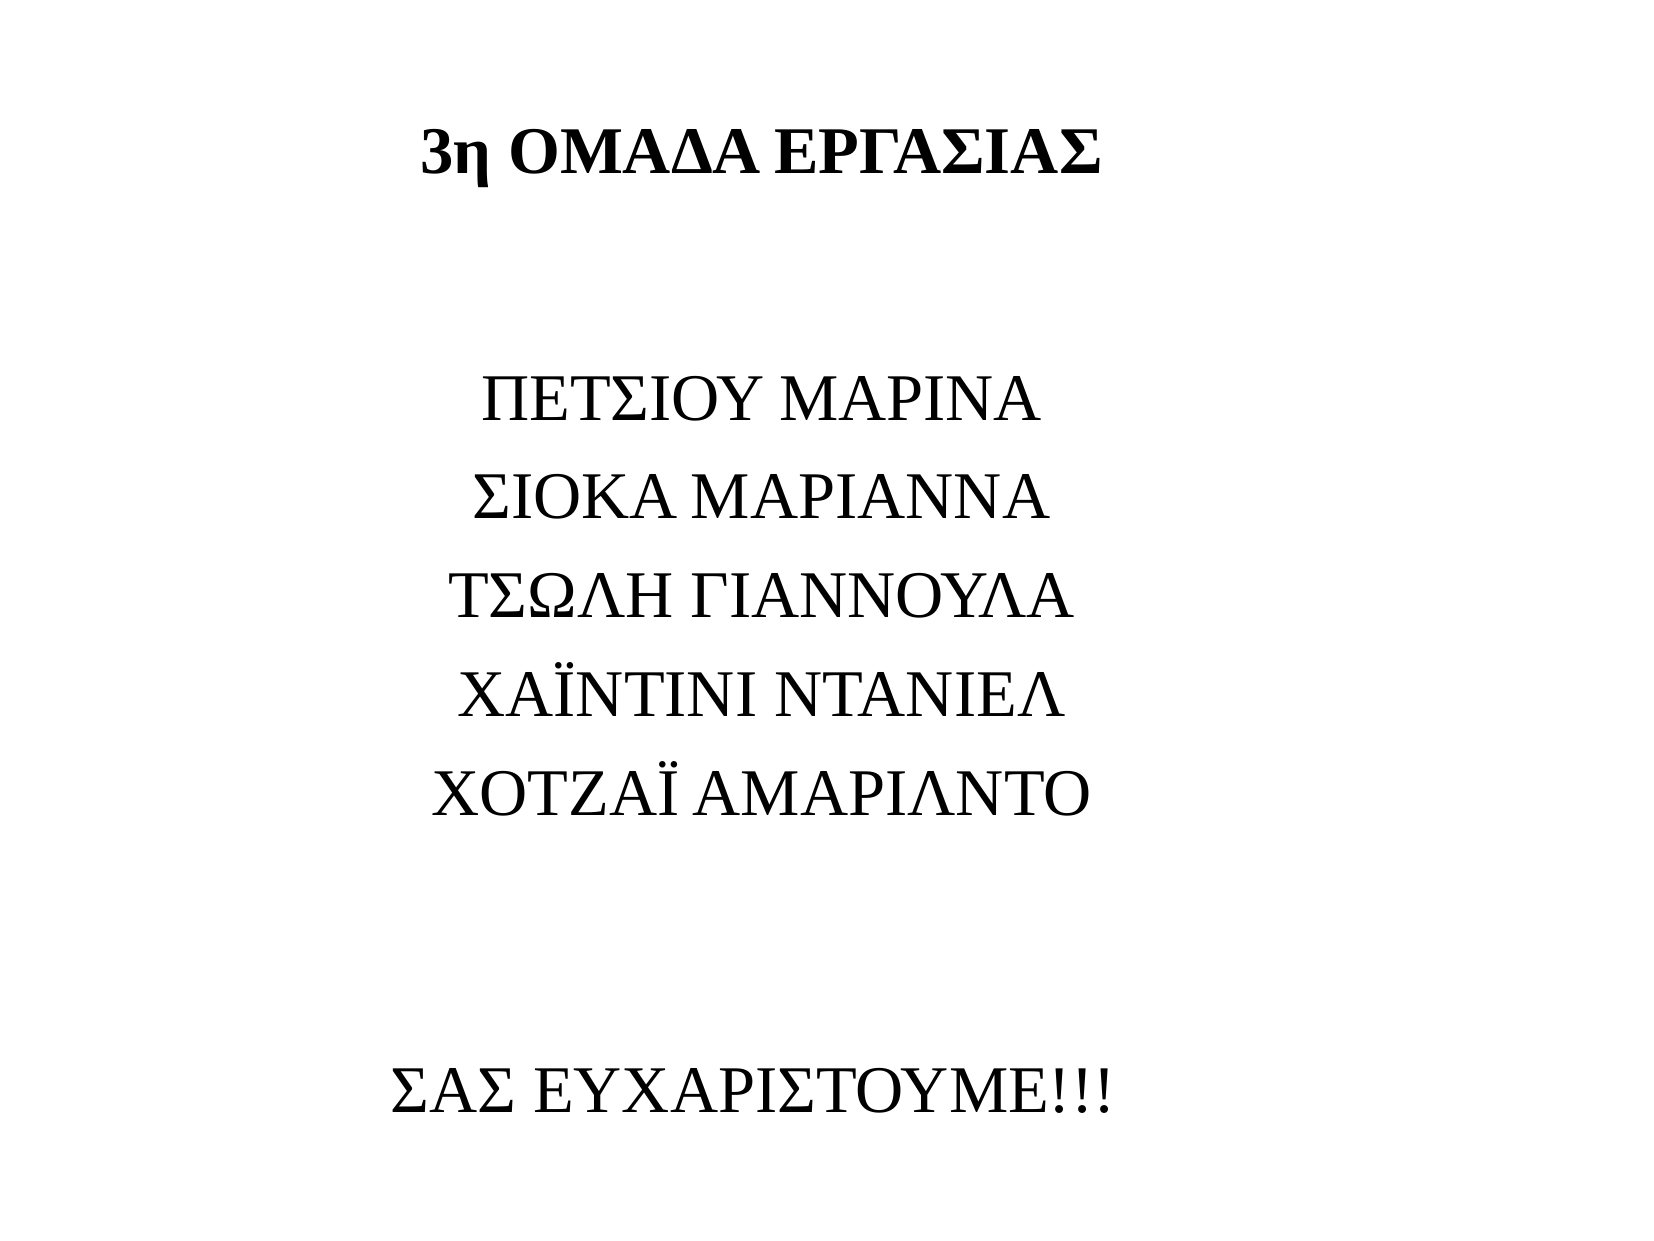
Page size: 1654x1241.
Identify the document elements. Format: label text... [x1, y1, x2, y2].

text_box 3η ΟΜΑΔΑ ΕΡΓΑΣΙΑΣ ΠΕΤΣΙΟΥ ΜΑΡΙΝΑ ΣΙΟΚΑ ΜΑΡΙΑΝΝΑ ΤΣΩΛΗ ΓΙΑΝΝΟΥΛΑ ΧΑΪΝΤΙΝΙ ΝΤΑΝΙΕΛ ΧΟΤΖΑΪ ΑΜΑΡΙΛΝΤΟ ΣΑΣ ΕΥΧΑΡΙΣΤΟΥΜΕ!!! [177, 106, 1347, 1231]
